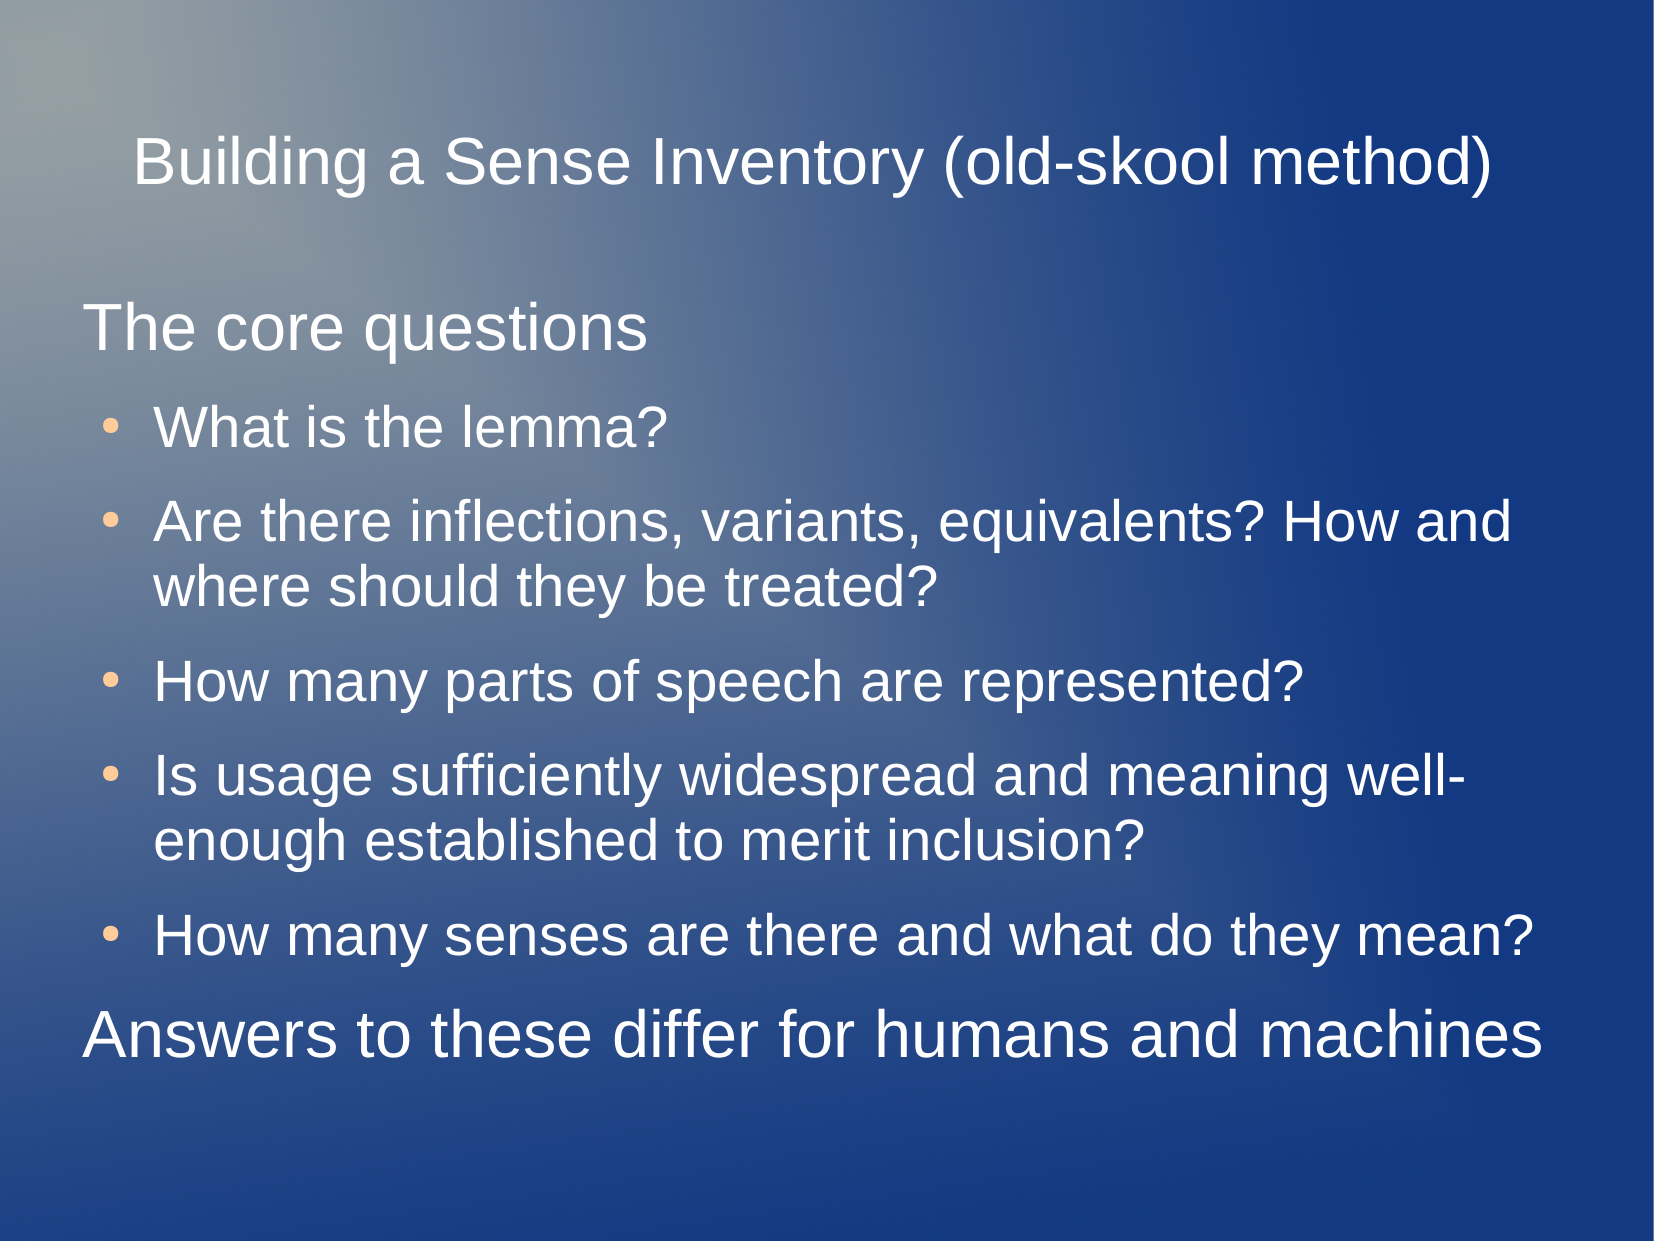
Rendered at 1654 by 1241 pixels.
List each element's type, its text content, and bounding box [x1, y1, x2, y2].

picture [0, 0, 1654, 1241]
title Building a Sense Inventory (old-skool method) [82, 49, 1571, 257]
list The core questions What is the lemma? Are there inflections, variants, equivalents? How and where should they be treated? How many parts of speech are represented? Is usage sufficiently widespread and meaning well-enough established to merit inclusion? How many senses are there and what do they mean? Answers to these differ for humans and machines [82, 290, 1571, 1109]
